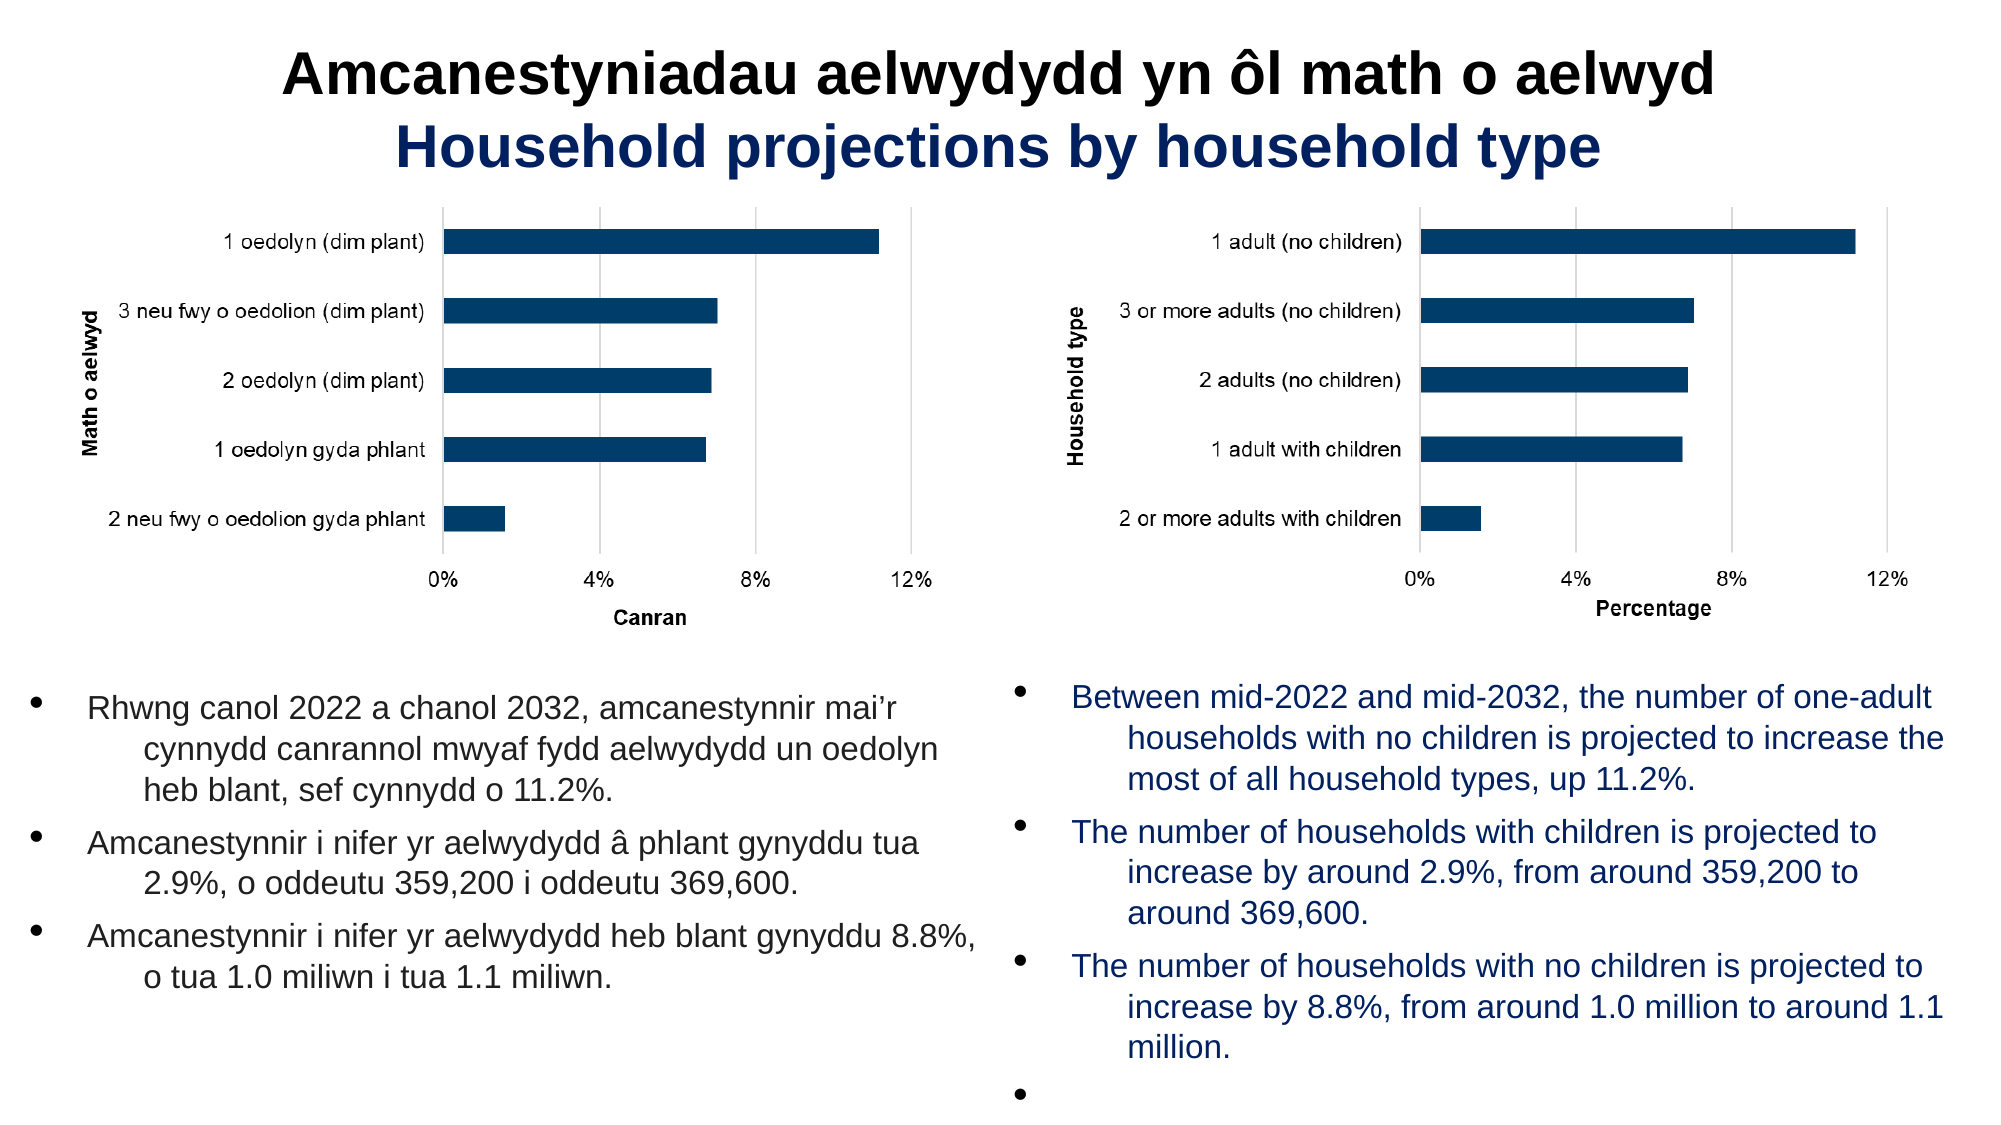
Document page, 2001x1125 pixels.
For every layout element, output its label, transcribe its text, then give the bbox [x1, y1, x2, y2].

picture [63, 188, 962, 642]
picture [1039, 188, 1938, 642]
text_box Rhwng canol 2022 a chanol 2032, amcanestynnir mai’r cynnydd canrannol mwyaf fydd aelwydydd un oedolyn heb blant, sef cynnydd o 11.2%. Amcanestynnir i nifer yr aelwydydd â phlant gynyddu tua 2.9%, o oddeutu 359,200 i oddeutu 369,600. Amcanestynnir i nifer yr aelwydydd heb blant gynyddu 8.8%, o tua 1.0 miliwn i tua 1.1 miliwn. [15, 678, 1000, 1125]
title Amcanestyniadau aelwydydd yn ôl math o aelwyd Household projections by household type [15, 25, 1985, 188]
list Between mid-2022 and mid-2032, the number of one-adult households with no children is projected to increase the most of all household types, up 11.2%. The number of households with children is projected to increase by around 2.9%, from around 359,200 to around 369,600. The number of households with no children is projected to increase by 8.8%, from around 1.0 million to around 1.1 million. [999, 667, 1985, 1115]
